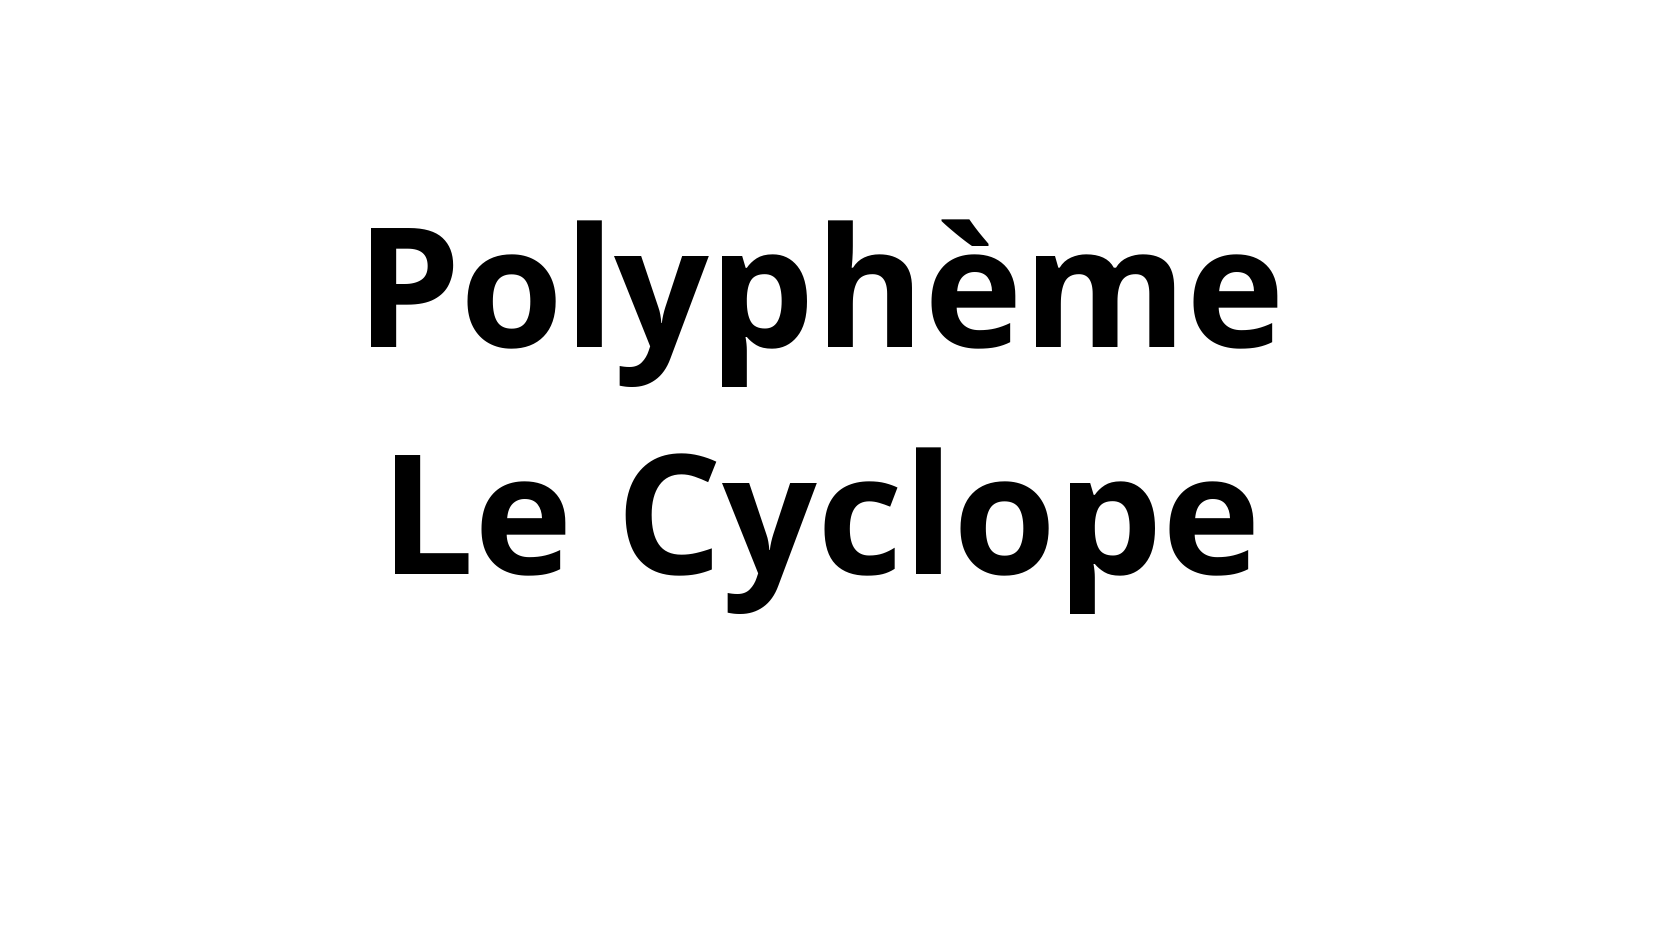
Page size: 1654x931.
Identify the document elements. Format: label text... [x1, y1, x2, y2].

title Polyphème Le Cyclope [76, 158, 1565, 635]
